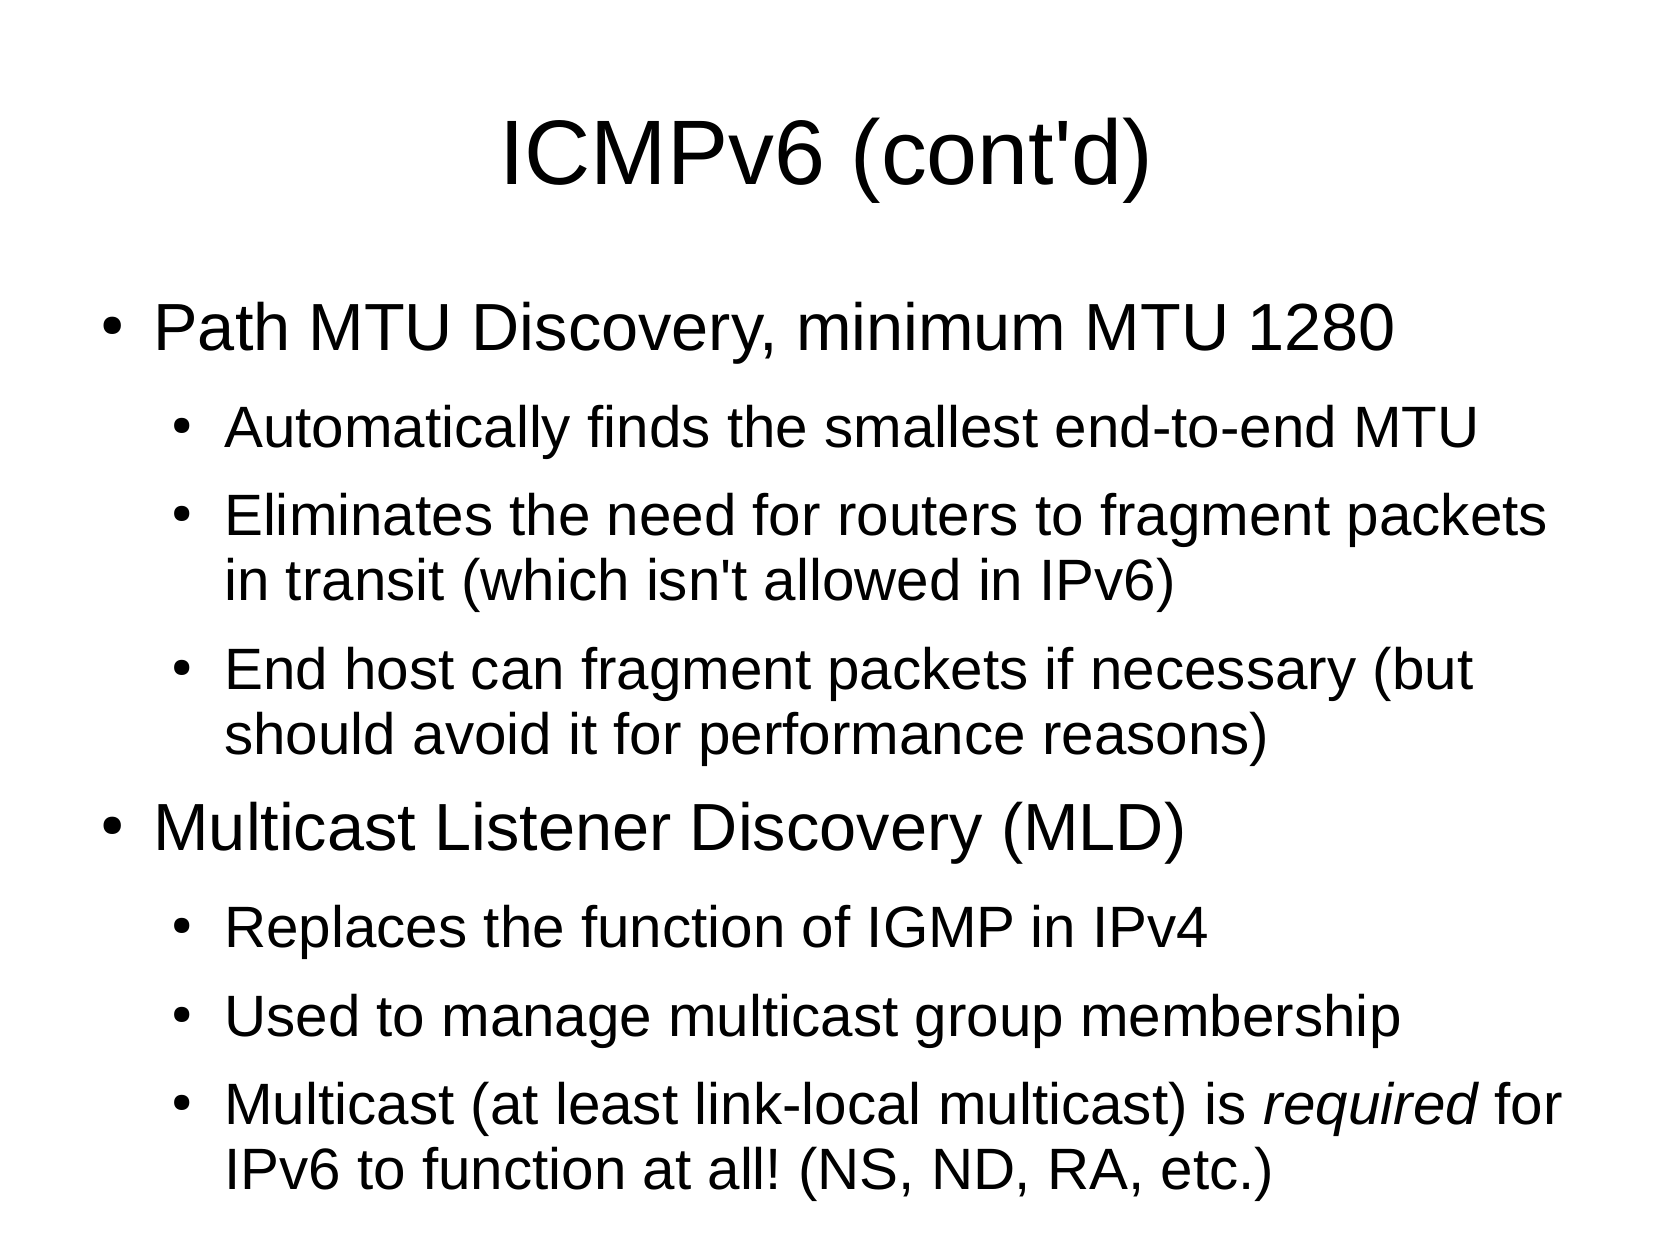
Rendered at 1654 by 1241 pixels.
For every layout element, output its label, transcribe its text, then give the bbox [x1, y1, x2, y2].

list Path MTU Discovery, minimum MTU 1280 Automatically finds the smallest end-to-end MTU Eliminates the need for routers to fragment packets in transit (which isn't allowed in IPv6) End host can fragment packets if necessary (but should avoid it for performance reasons) Multicast Listener Discovery (MLD) Replaces the function of IGMP in IPv4 Used to manage multicast group membership Multicast (at least link-local multicast) is required for IPv6 to function at all! (NS, ND, RA, etc.) [82, 290, 1571, 1203]
title ICMPv6 (cont'd) [82, 56, 1571, 250]
